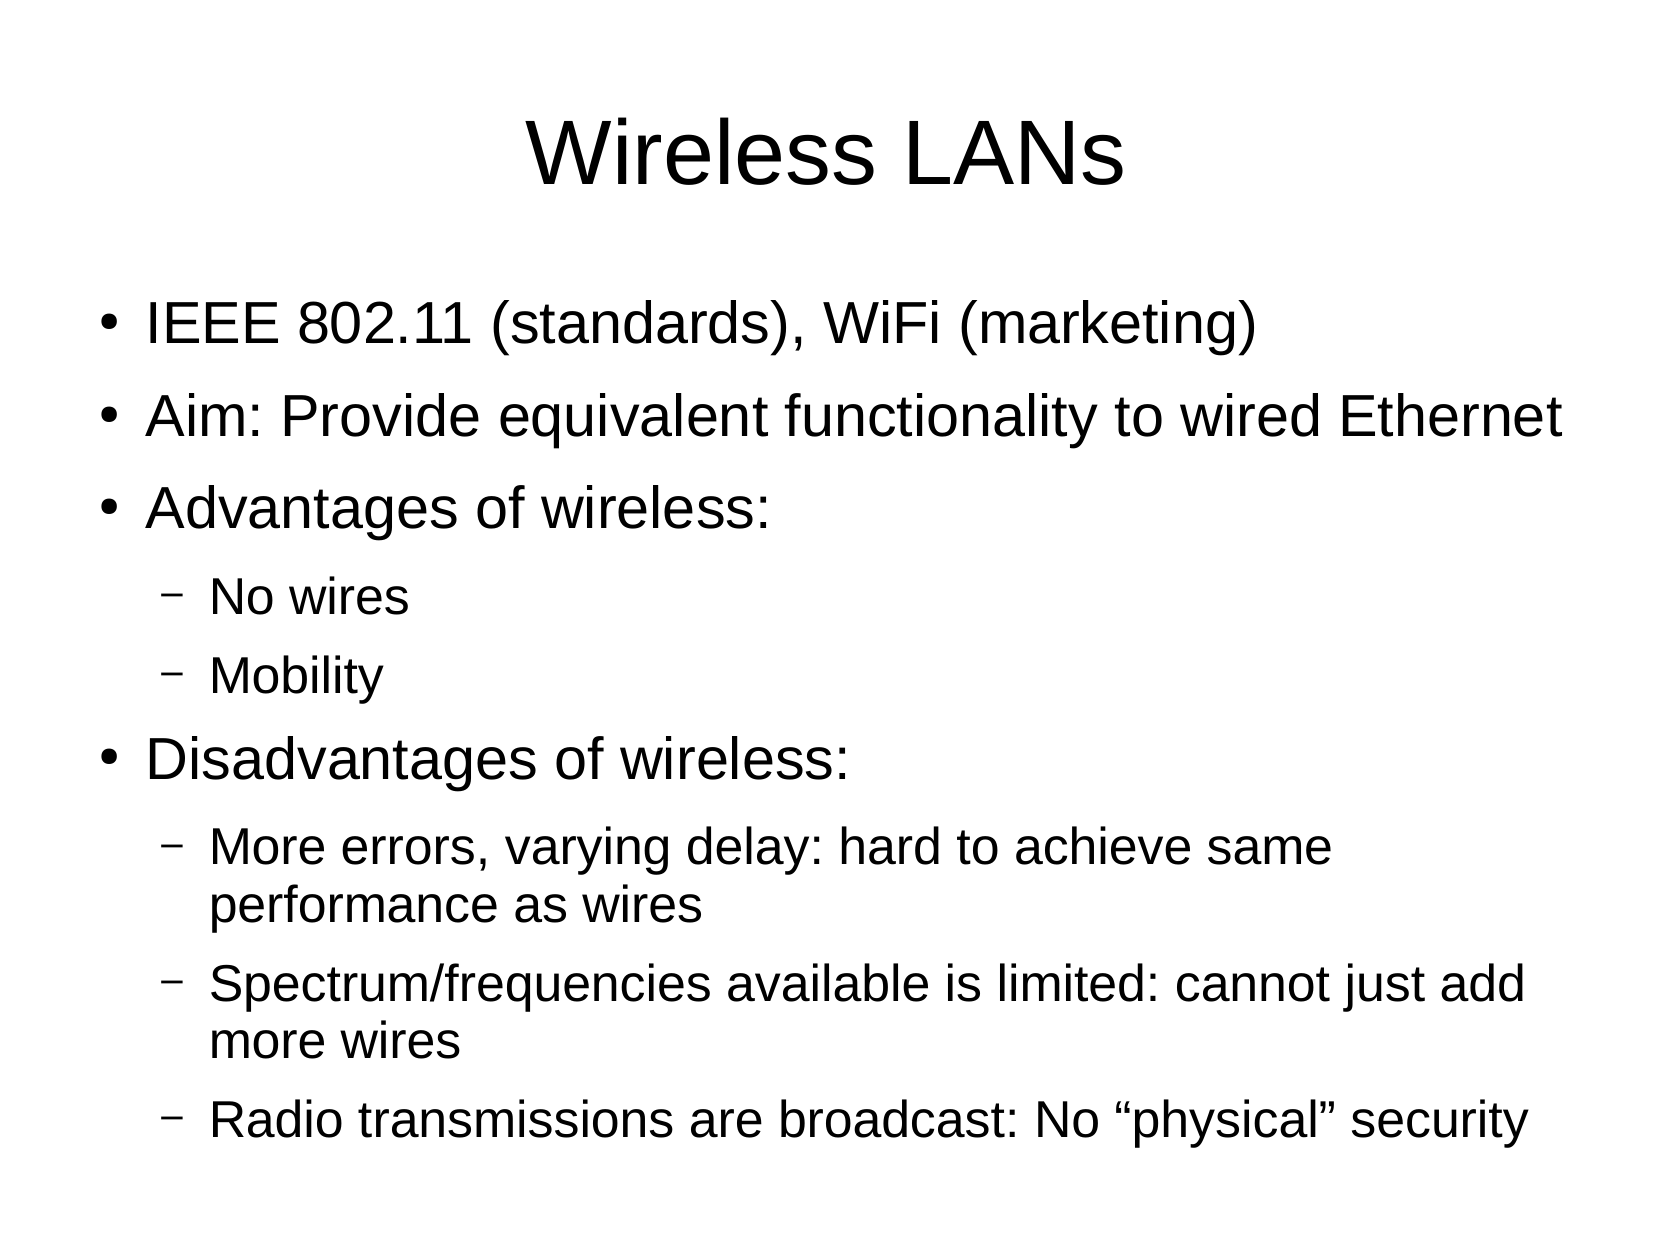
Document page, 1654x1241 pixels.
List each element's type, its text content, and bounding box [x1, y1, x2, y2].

title Wireless LANs [82, 49, 1571, 257]
list IEEE 802.11 (standards), WiFi (marketing) Aim: Provide equivalent functionality to wired Ethernet Advantages of wireless: No wires Mobility Disadvantages of wireless: More errors, varying delay: hard to achieve same performance as wires Spectrum/frequencies available is limited: cannot just add more wires Radio transmissions are broadcast: No “physical” security [82, 290, 1571, 1182]
